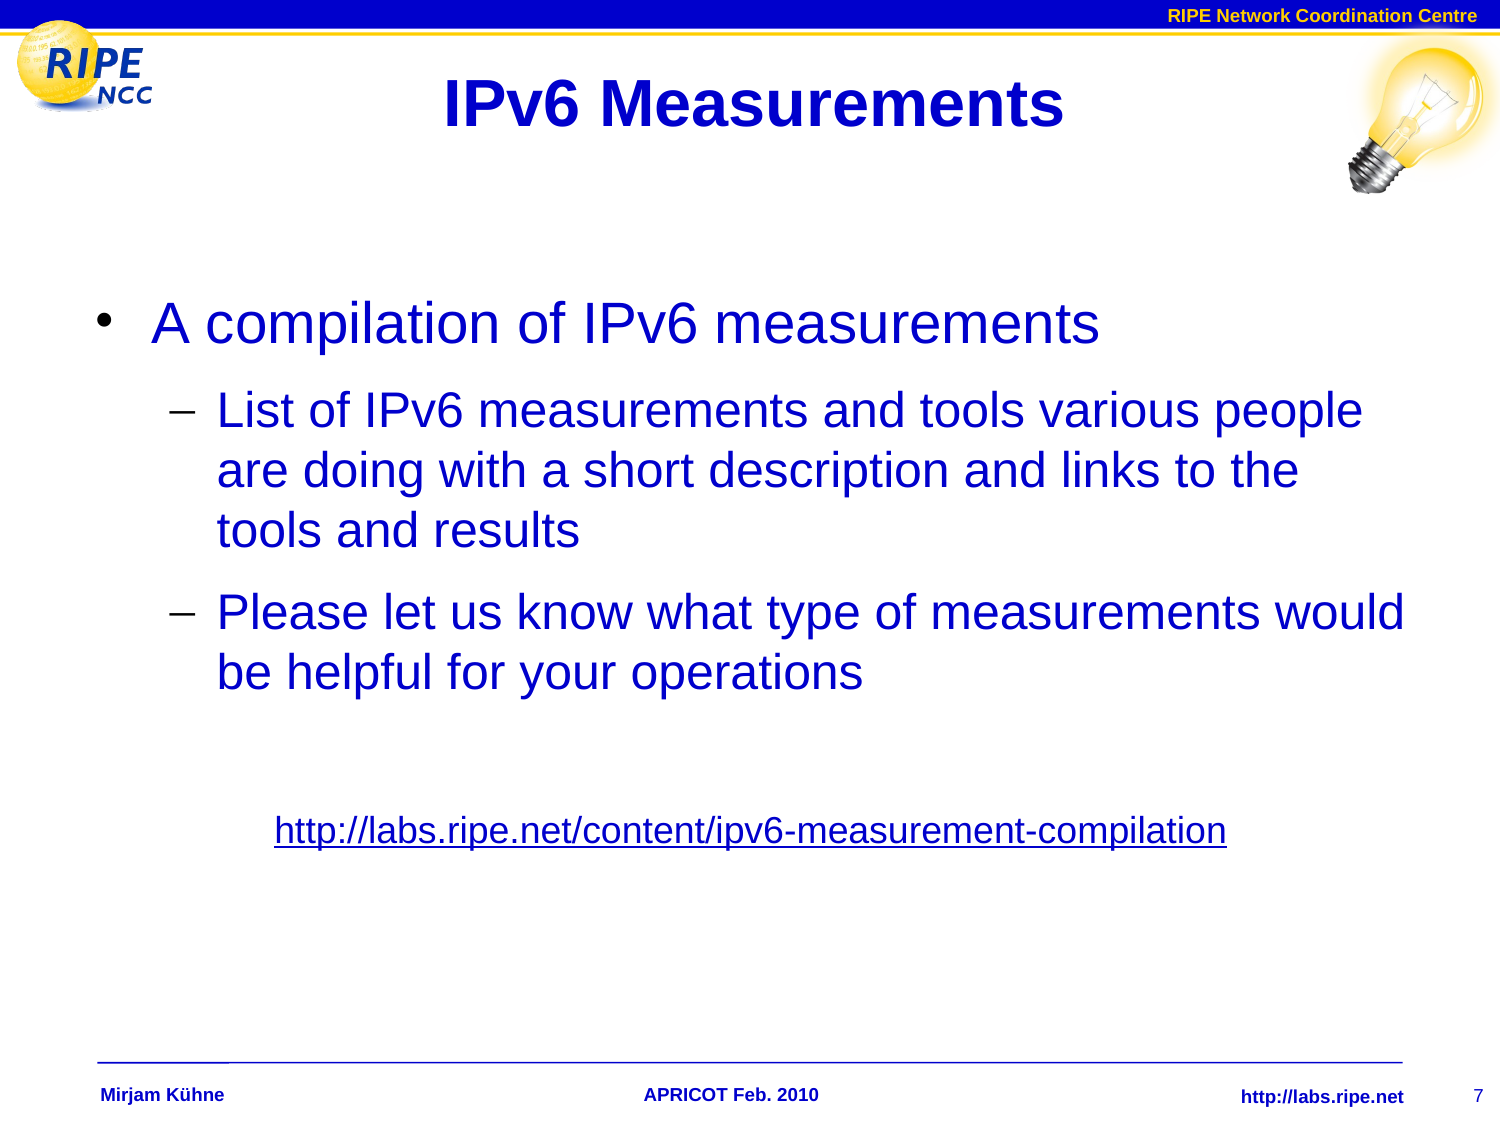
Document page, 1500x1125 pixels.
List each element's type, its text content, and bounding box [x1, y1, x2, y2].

title IPv6 Measurements [196, 52, 1313, 156]
text_box APRICOT Feb. 2010 [512, 1074, 951, 1113]
picture [17, 18, 152, 112]
picture [1271, 0, 1500, 270]
text_box <number> [1430, 1075, 1499, 1114]
text_box Mirjam Kühne [85, 1074, 488, 1114]
list A compilation of IPv6 measurements List of IPv6 measurements and tools various people are doing with a short description and links to the tools and results Please let us know what type of measurements would be helpful for your operations http://labs.ripe.net/content/ipv6-measurement-compilation [64, 277, 1437, 1001]
